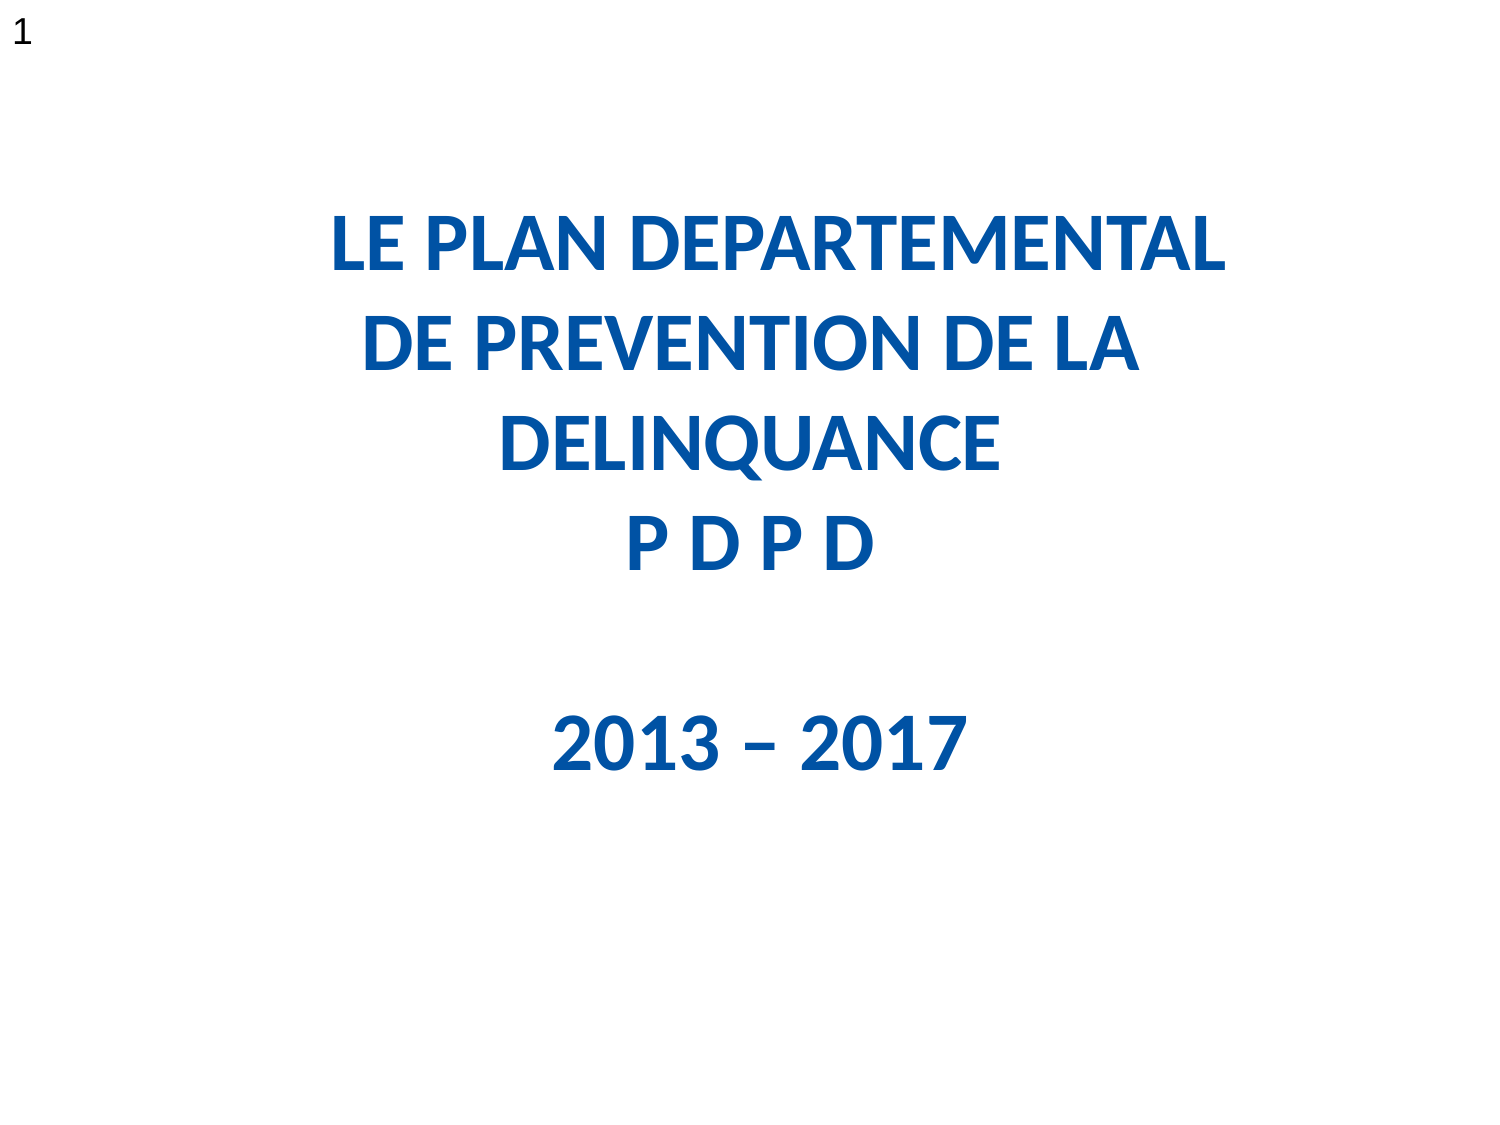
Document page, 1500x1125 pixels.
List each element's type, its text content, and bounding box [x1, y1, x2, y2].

text_box <numéro> [0, 0, 1500, 1125]
